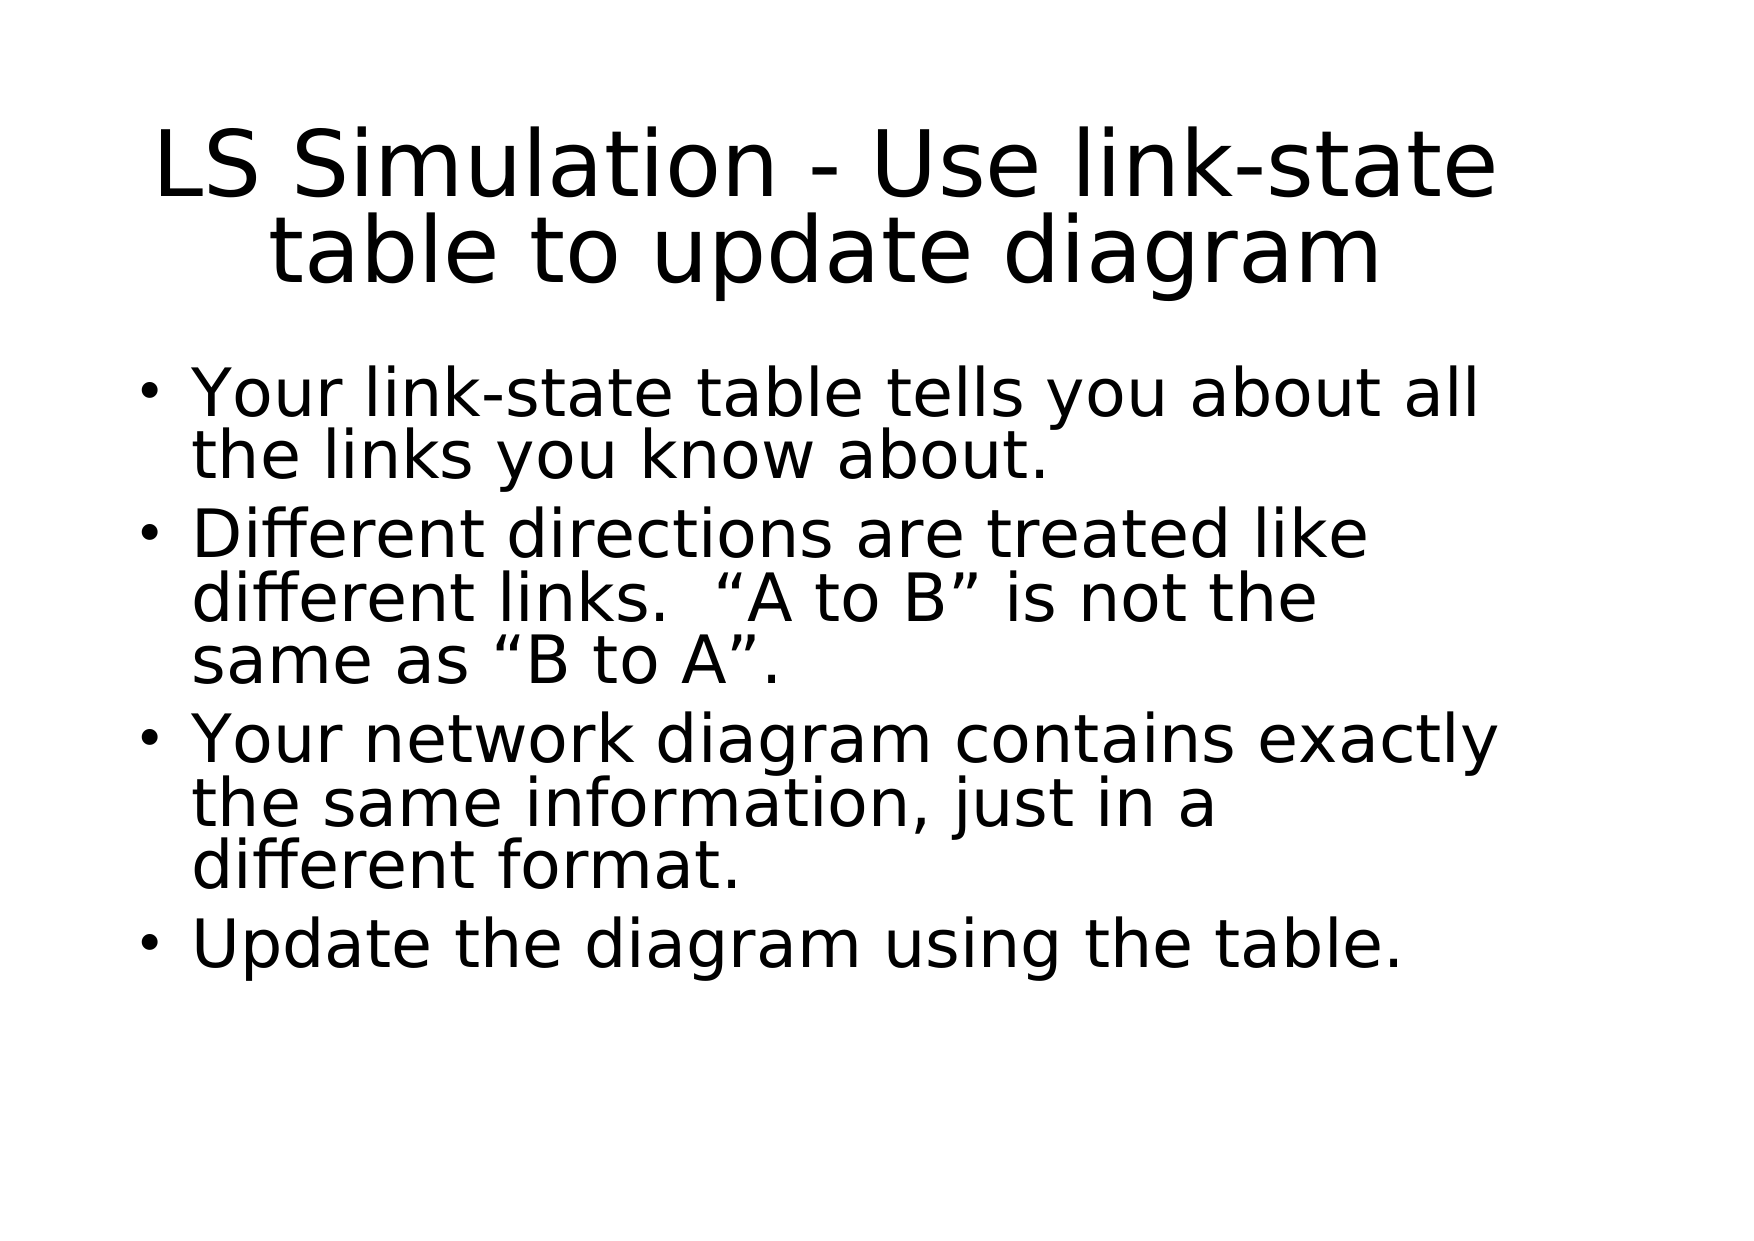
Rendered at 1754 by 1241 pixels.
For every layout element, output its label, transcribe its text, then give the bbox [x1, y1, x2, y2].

title LS Simulation - Use link-state table to update diagram [123, 90, 1530, 337]
list Your link-state table tells you about all the links you know about. Different directions are treated like different links. “A to B” is not the same as “B to A”. Your network diagram contains exactly the same information, just in a different format. Update the diagram using the table. [123, 357, 1530, 1166]
